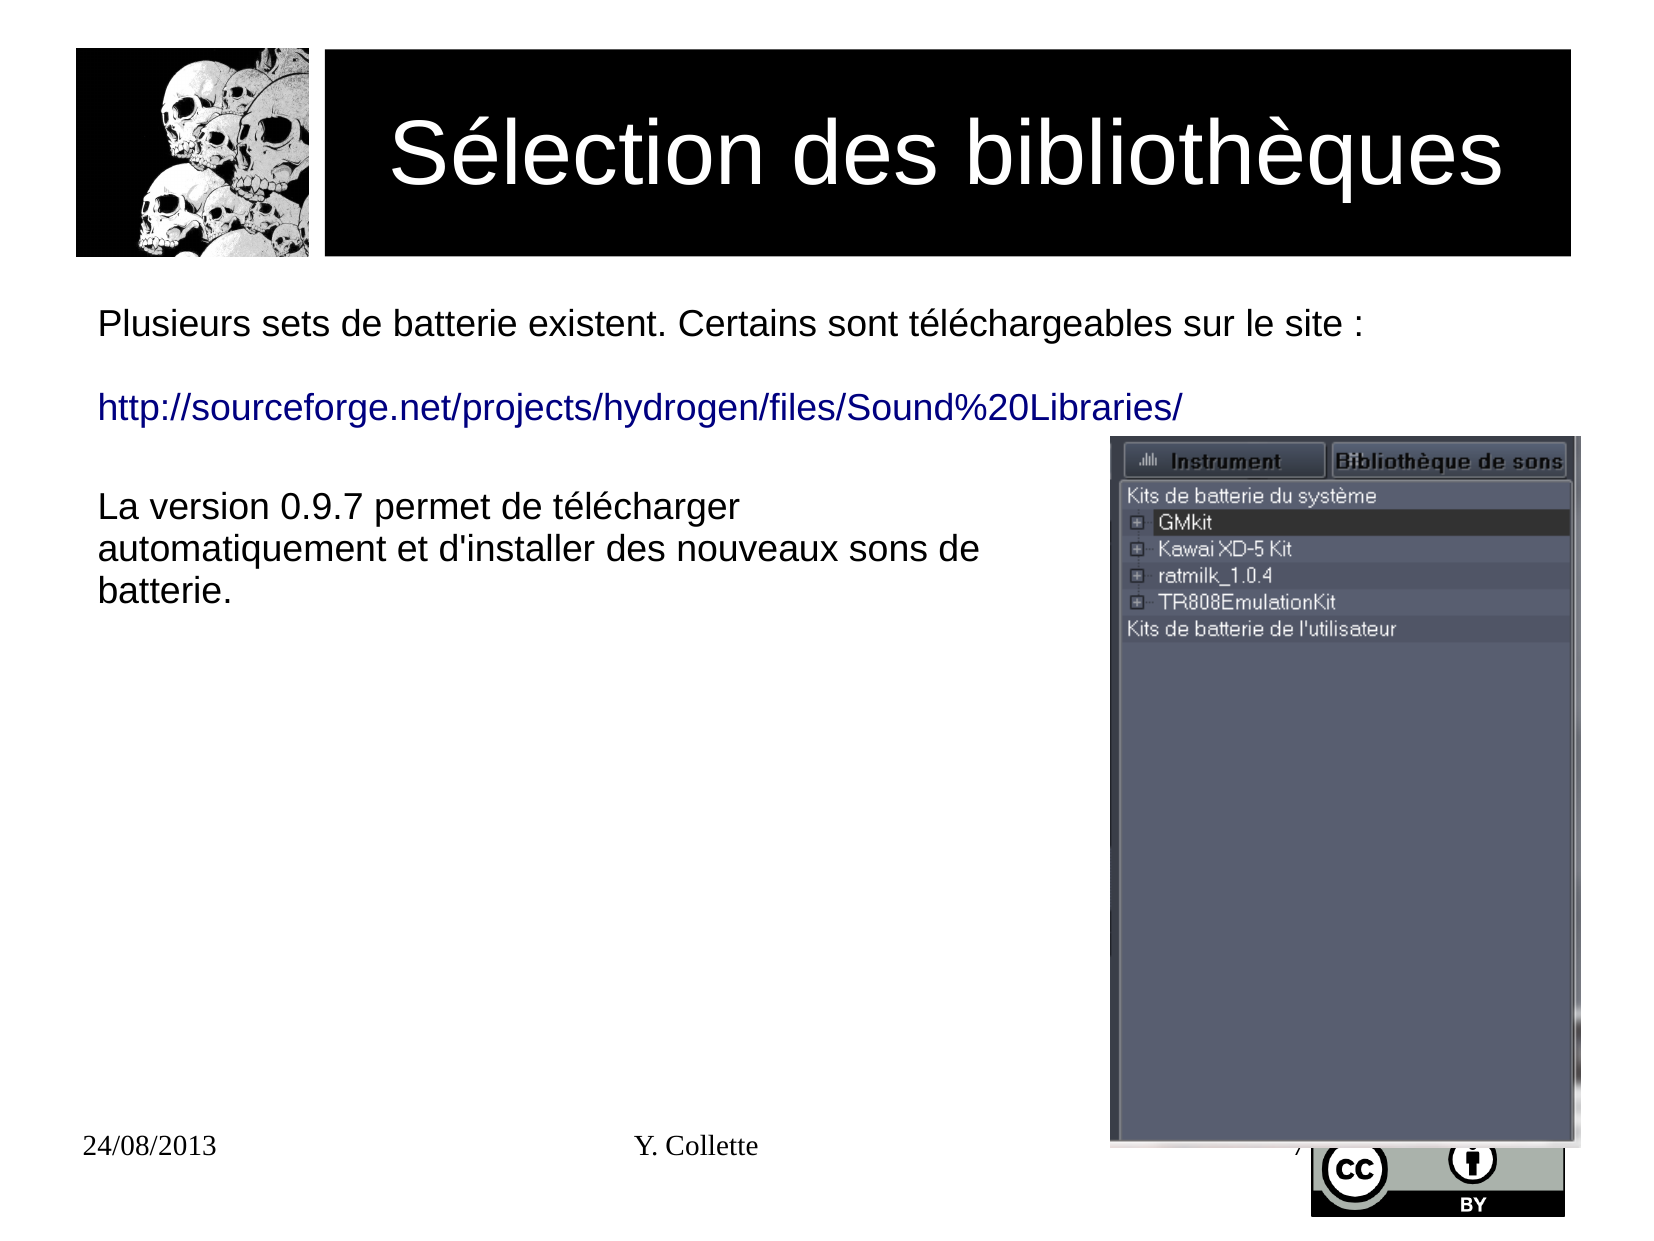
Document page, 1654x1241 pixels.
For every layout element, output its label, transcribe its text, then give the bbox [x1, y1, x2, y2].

title Sélection des bibliothèques [324, 49, 1571, 257]
text_box Plusieurs sets de batterie existent. Certains sont téléchargeables sur le site : http://sourceforge.net/projects/hydrogen/files/Sound%20Libraries/ [82, 295, 1394, 479]
picture [76, 48, 309, 257]
text_box La version 0.9.7 permet de télécharger automatiquement et d'installer des nouveaux sons de batterie. [82, 478, 1052, 619]
picture [1110, 436, 1581, 1217]
